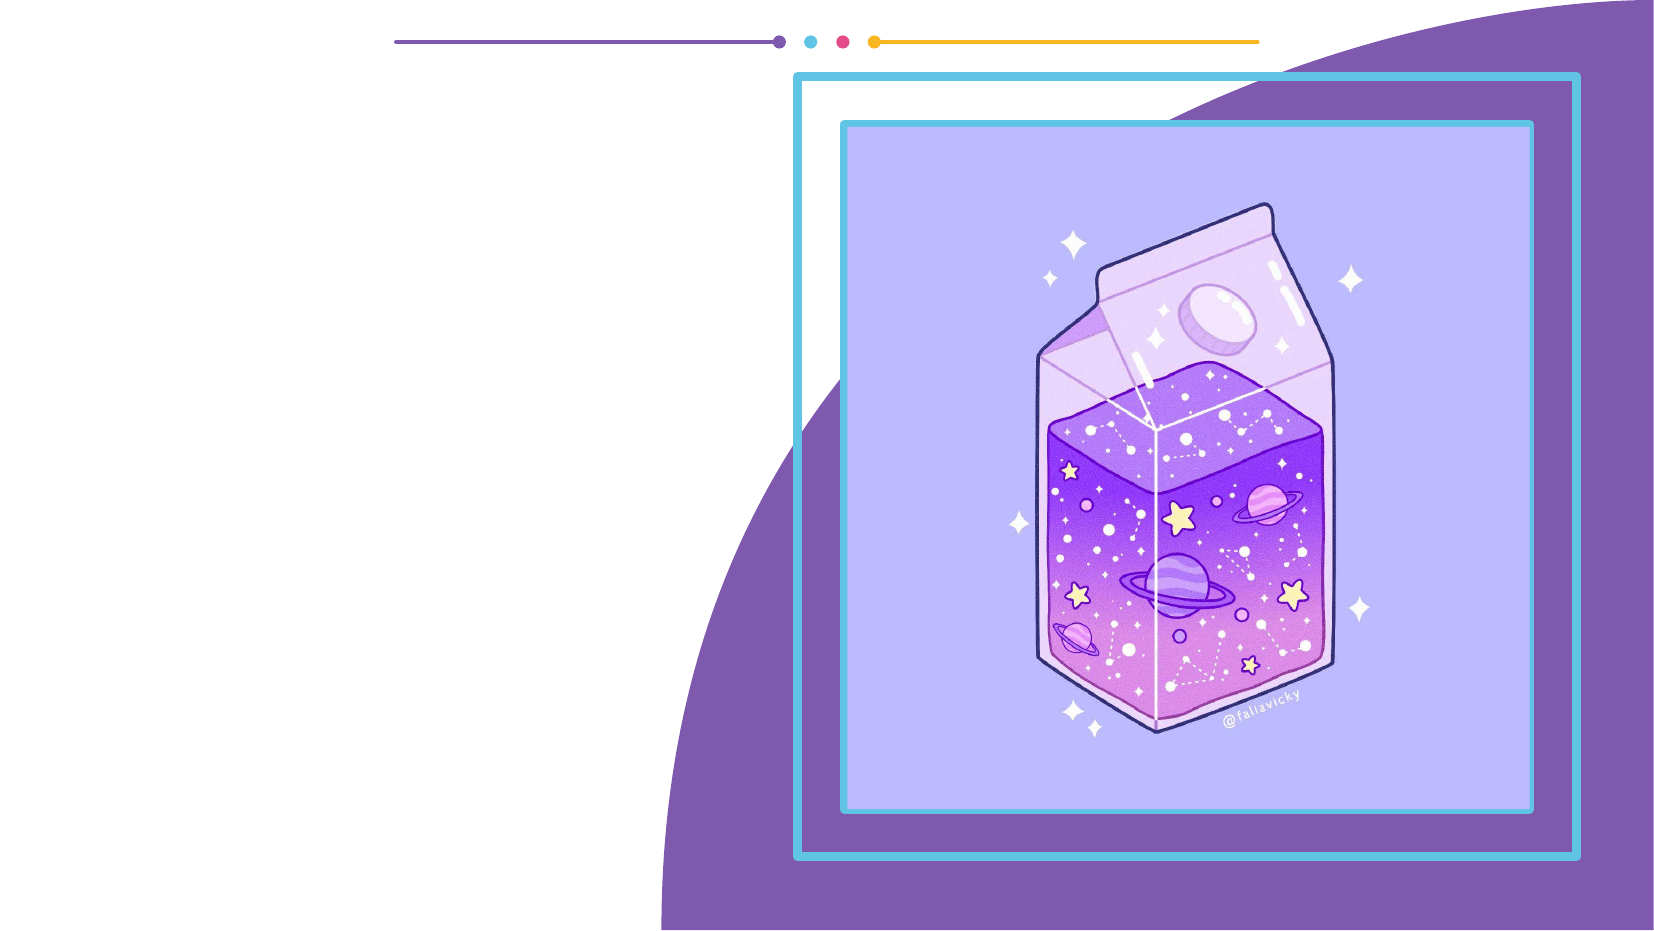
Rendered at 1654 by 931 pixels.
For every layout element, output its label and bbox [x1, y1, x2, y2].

text_box [847, 126, 1530, 810]
